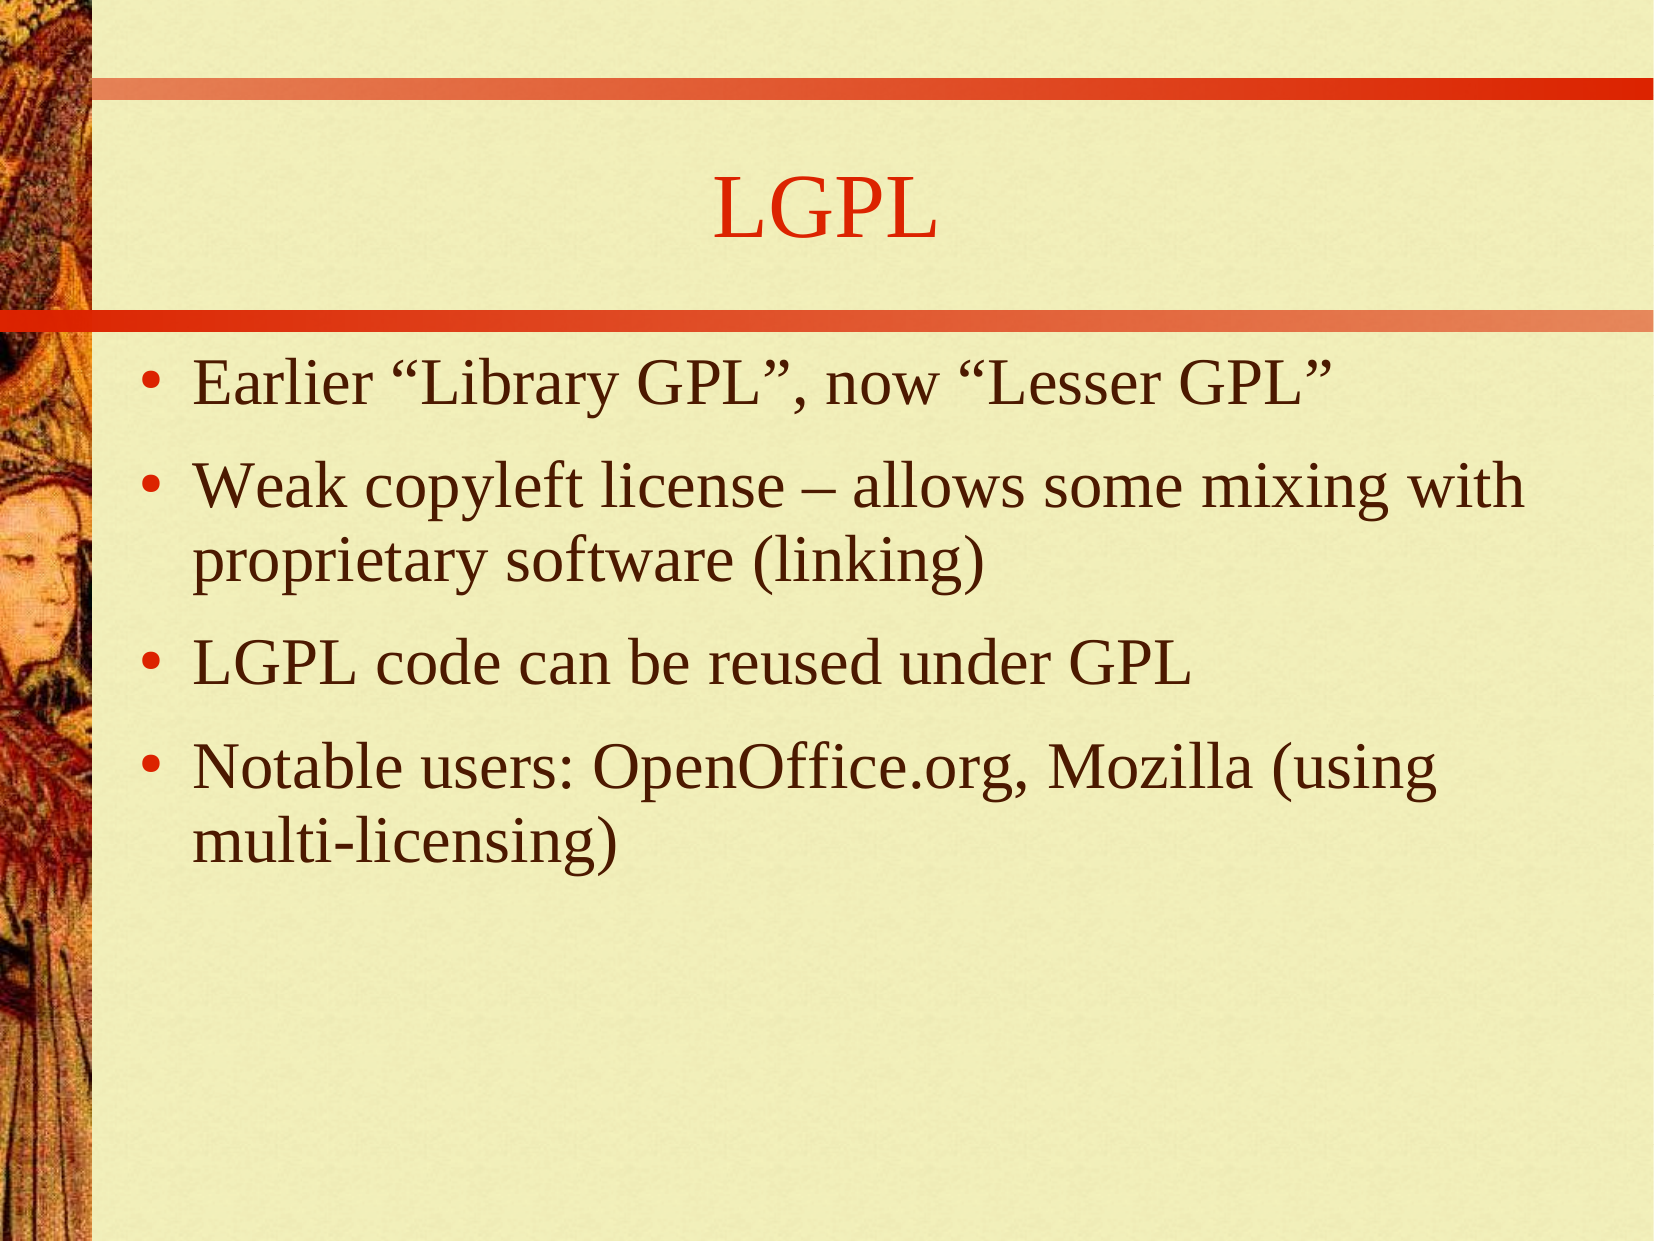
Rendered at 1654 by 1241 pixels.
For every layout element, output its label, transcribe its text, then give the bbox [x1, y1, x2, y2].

list Earlier “Library GPL”, now “Lesser GPL” Weak copyleft license – allows some mixing with proprietary software (linking) LGPL code can be reused under GPL Notable users: OpenOffice.org, Mozilla (using multi-licensing) [121, 344, 1534, 1127]
title LGPL [121, 102, 1534, 311]
picture [0, 0, 1654, 310]
picture [0, 332, 1654, 1241]
